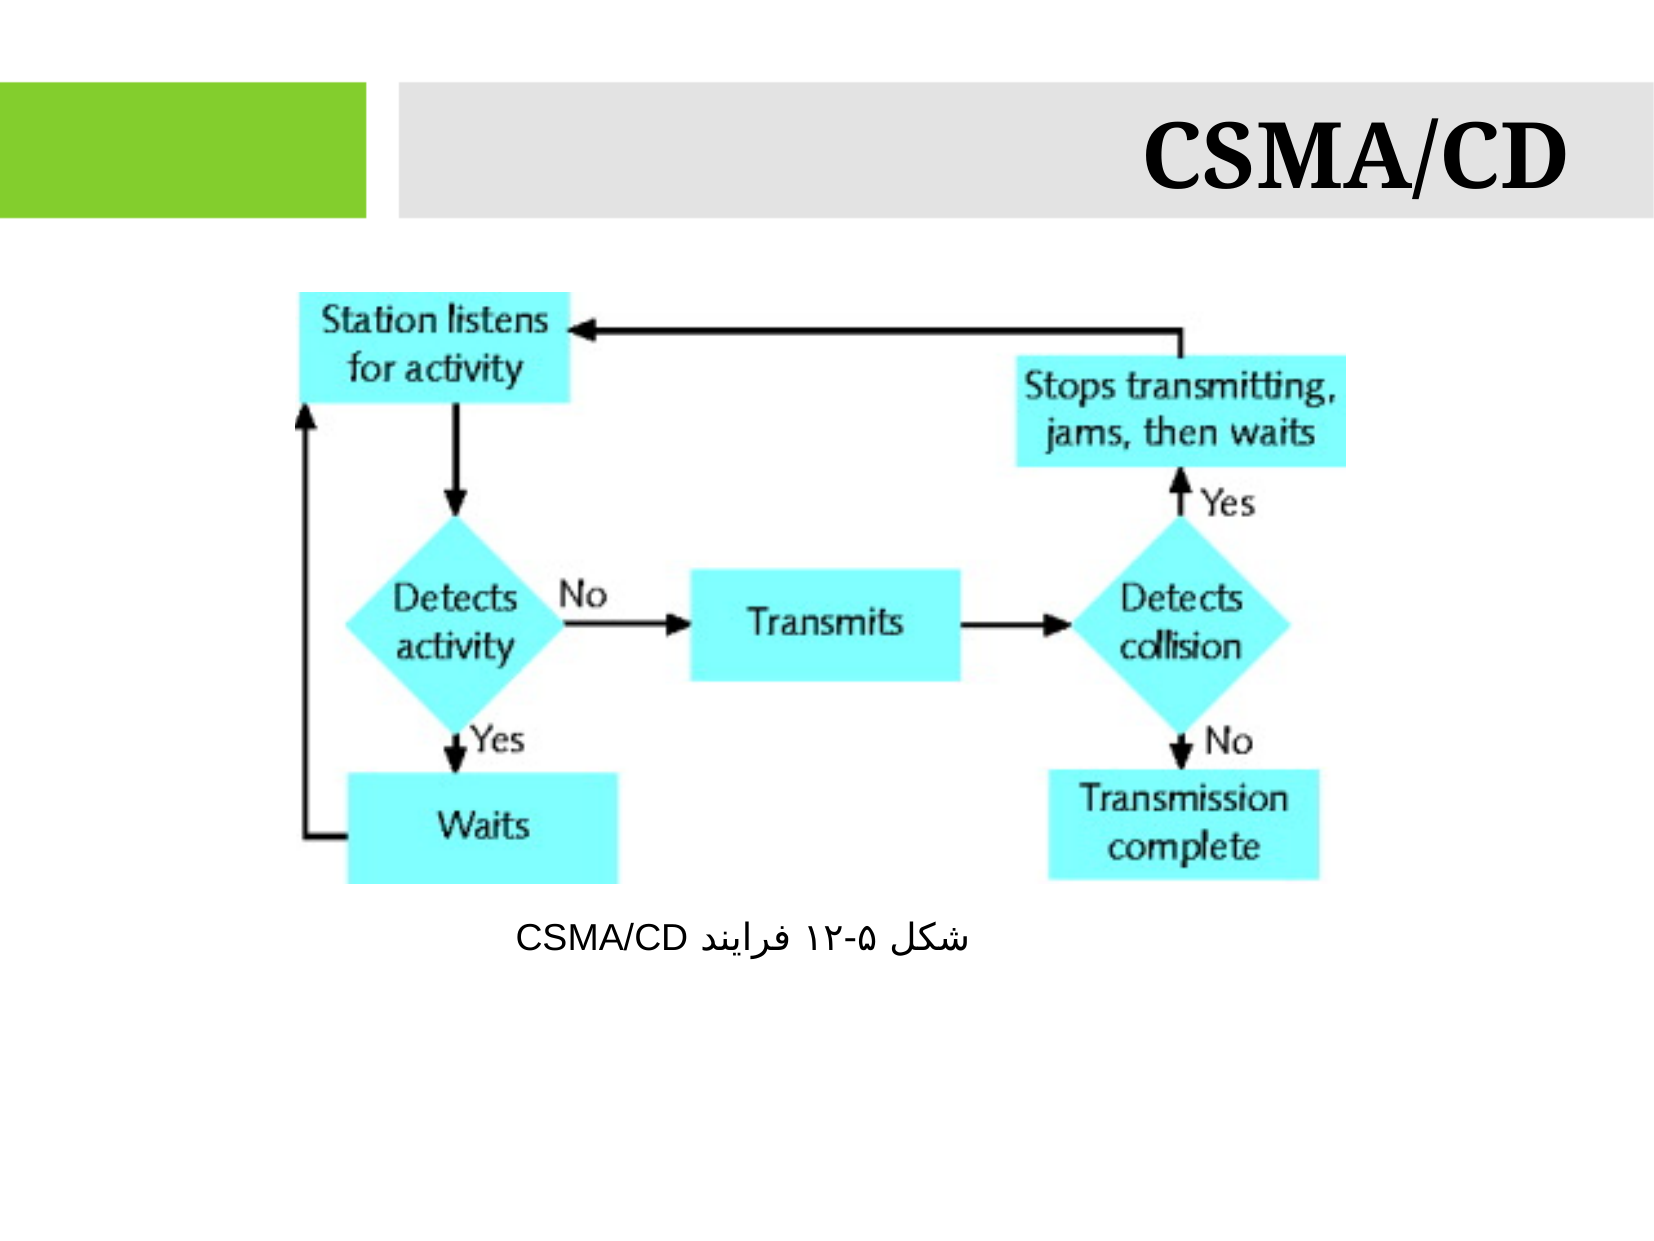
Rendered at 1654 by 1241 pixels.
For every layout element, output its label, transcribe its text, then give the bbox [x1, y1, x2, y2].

title CSMA/CD [82, 49, 1571, 257]
text_box شکل ۵-۱۲ فرایند CSMA/CD [282, 905, 1021, 966]
picture [0, 0, 1654, 1241]
